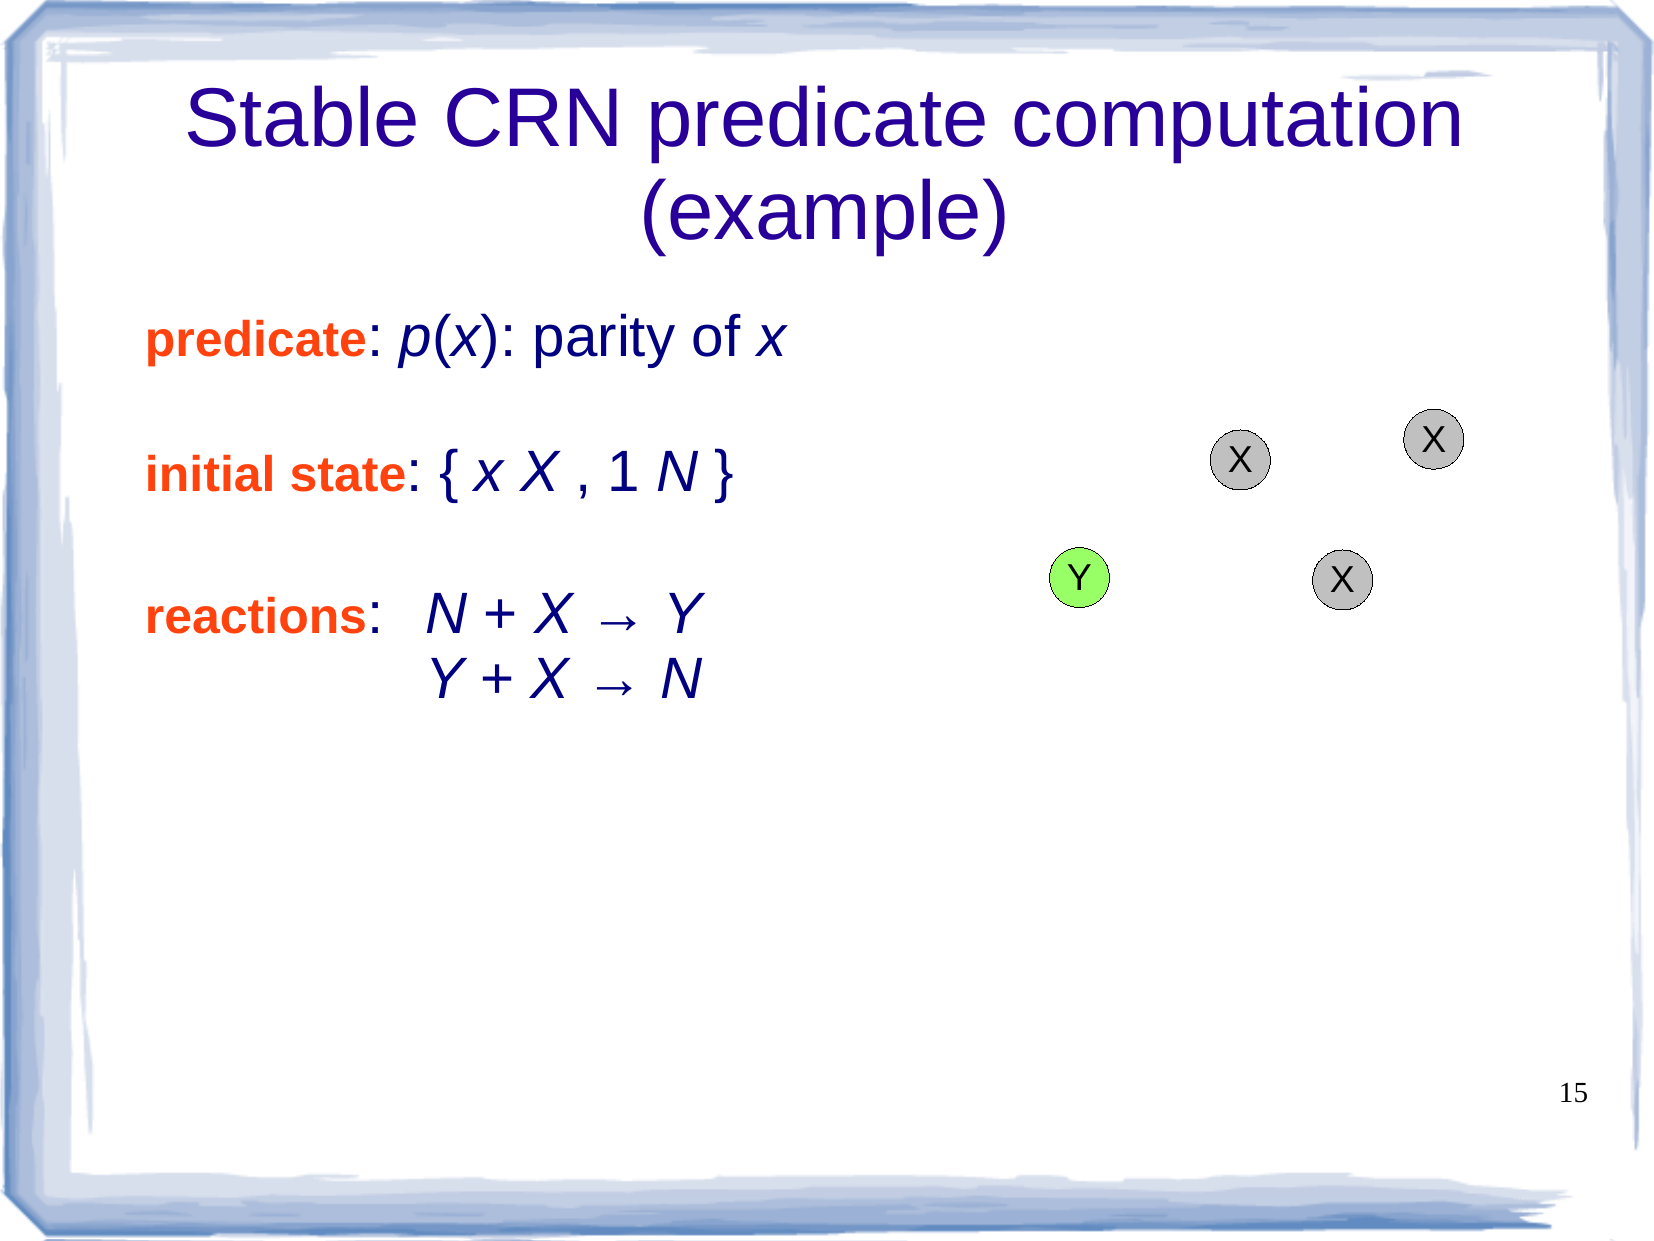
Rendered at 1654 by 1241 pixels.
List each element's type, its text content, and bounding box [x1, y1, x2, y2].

text_box N + X → Y Y + X → N [410, 573, 750, 719]
text_box initial state: { x X , 1 N } [130, 431, 796, 528]
text_box reactions: [130, 573, 410, 669]
text_box predicate: p(x): parity of x [130, 295, 851, 392]
text_box X [1210, 429, 1271, 490]
picture [0, 0, 1654, 1241]
title Stable CRN predicate computation (example) [75, 71, 1576, 258]
text_box X [1403, 409, 1464, 470]
text_box X [1312, 549, 1373, 610]
text_box Y [1049, 547, 1110, 608]
